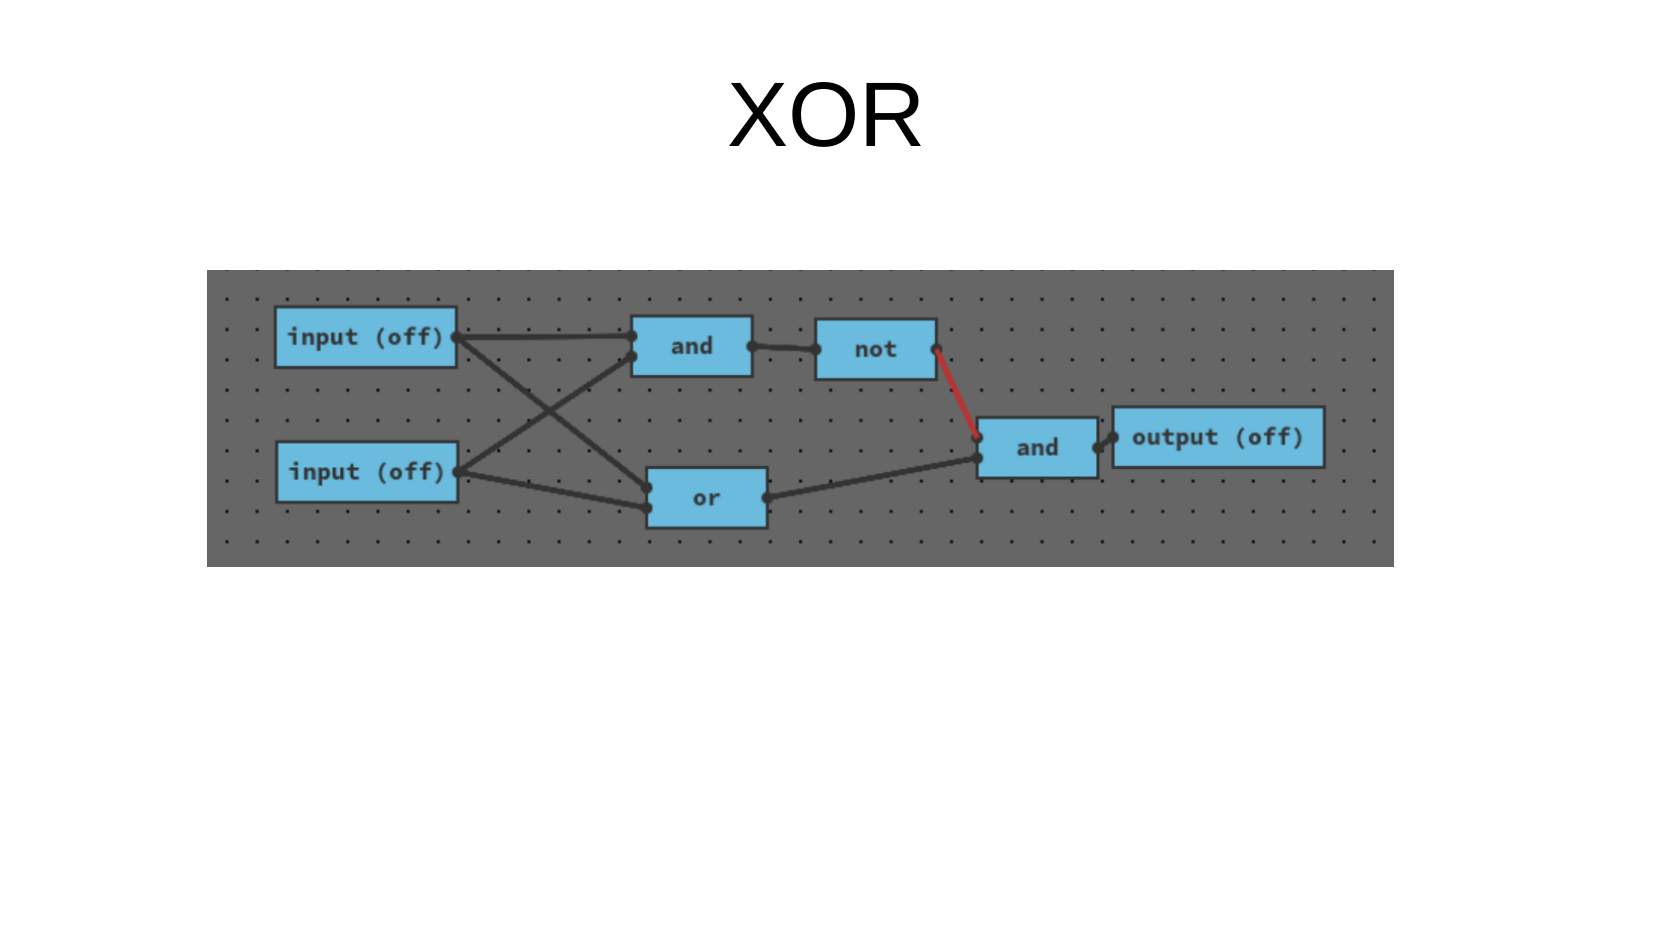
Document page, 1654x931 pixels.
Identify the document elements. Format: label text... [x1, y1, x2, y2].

title XOR [82, 37, 1571, 193]
picture [207, 270, 1394, 567]
